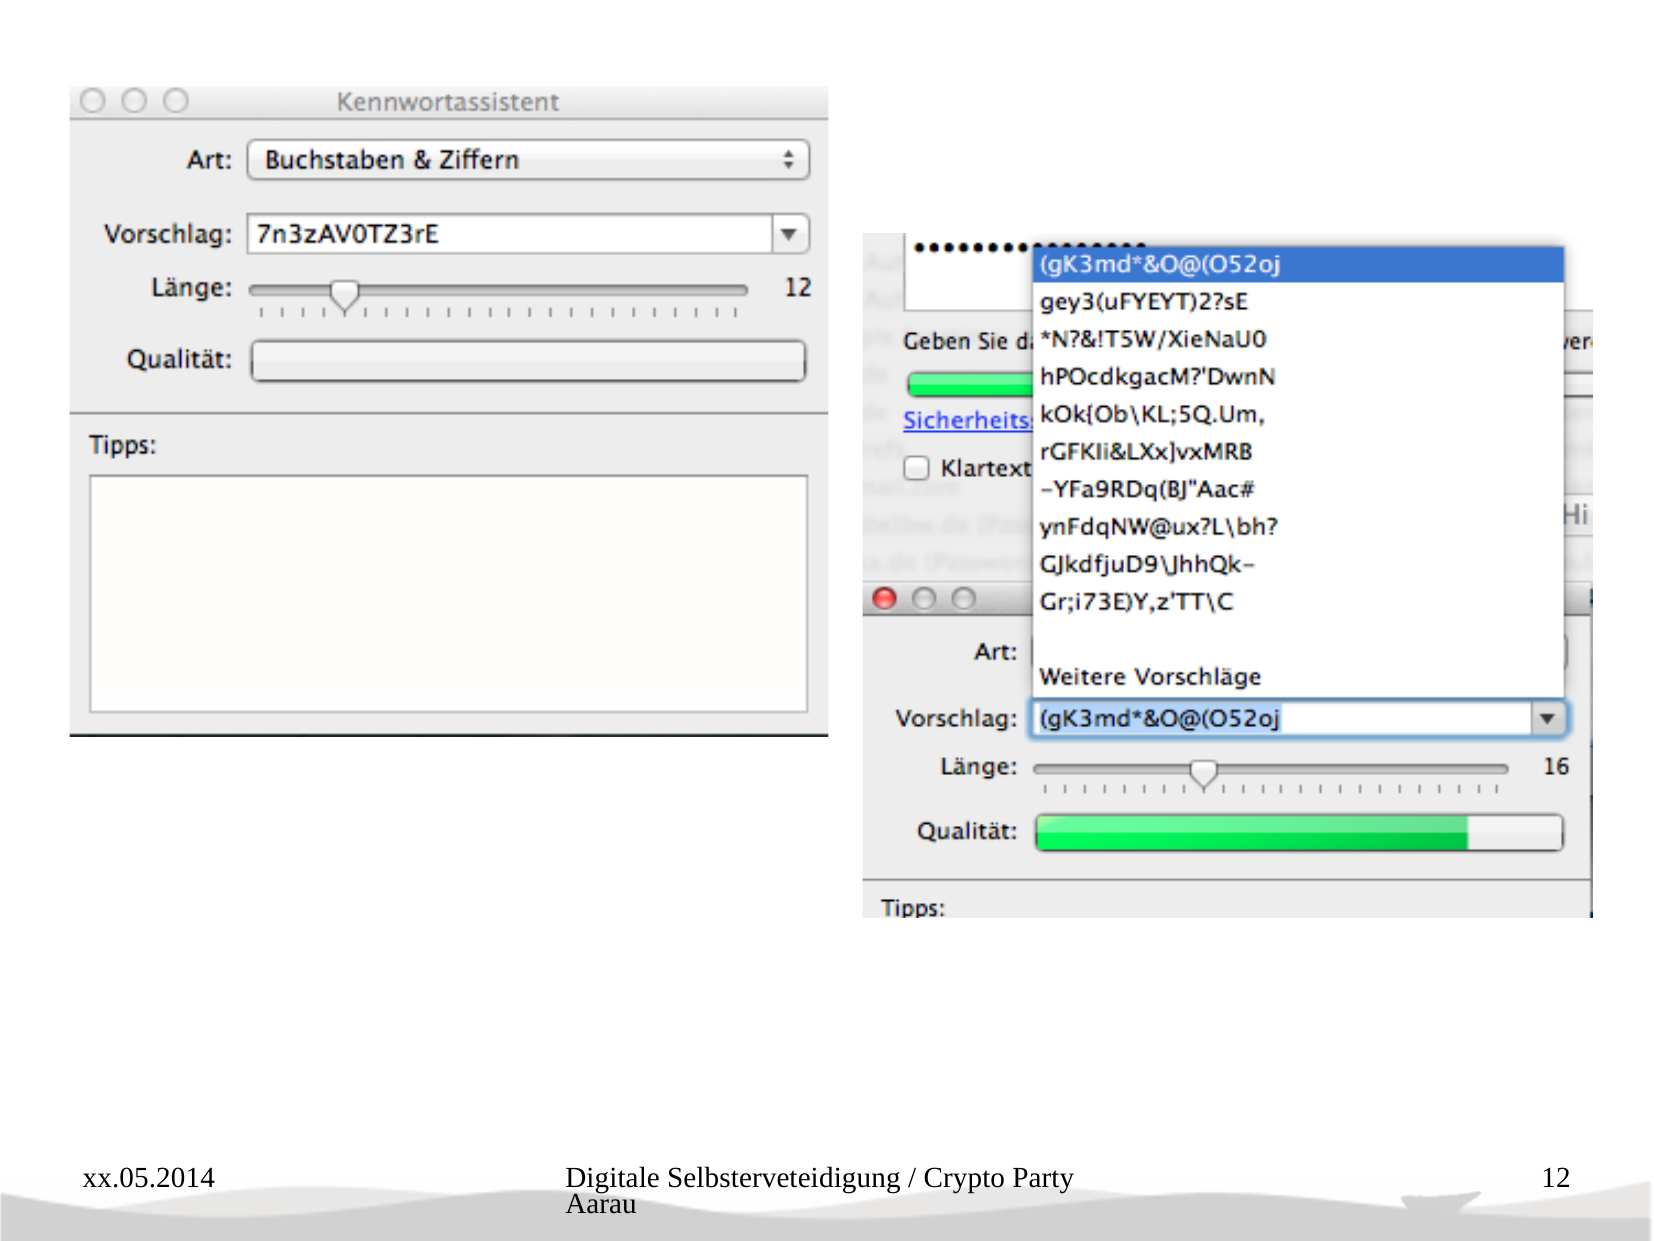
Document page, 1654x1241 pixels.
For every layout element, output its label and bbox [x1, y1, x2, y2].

picture [862, 233, 1593, 918]
picture [823, 1179, 829, 1186]
picture [69, 86, 829, 737]
picture [994, 1179, 1001, 1186]
picture [708, 1179, 715, 1186]
picture [860, 1179, 866, 1186]
picture [972, 1179, 978, 1186]
picture [123, 1179, 130, 1186]
picture [571, 1179, 582, 1186]
picture [0, 1179, 1654, 1241]
picture [174, 1179, 181, 1186]
